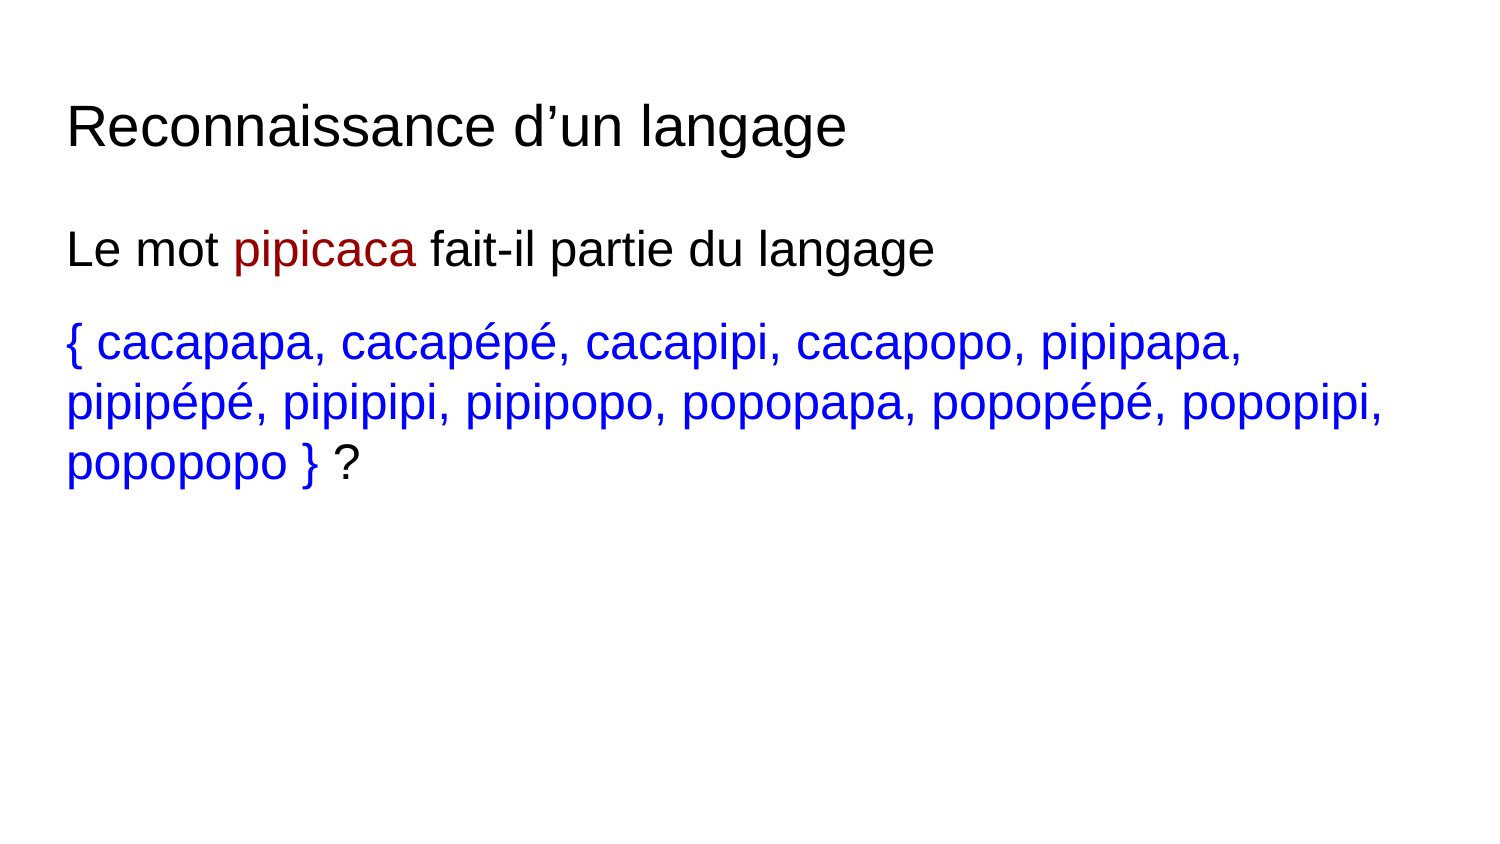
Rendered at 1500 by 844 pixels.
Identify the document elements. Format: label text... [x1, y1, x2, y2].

list Le mot pipicaca fait-il partie du langage { cacapapa, cacapépé, cacapipi, cacapopo, pipipapa, pipipépé, pipipipi, pipipopo, popopapa, popopépé, popopipi, popopopo } ? [51, 201, 1449, 762]
title Reconnaissance d’un langage [51, 72, 1449, 167]
